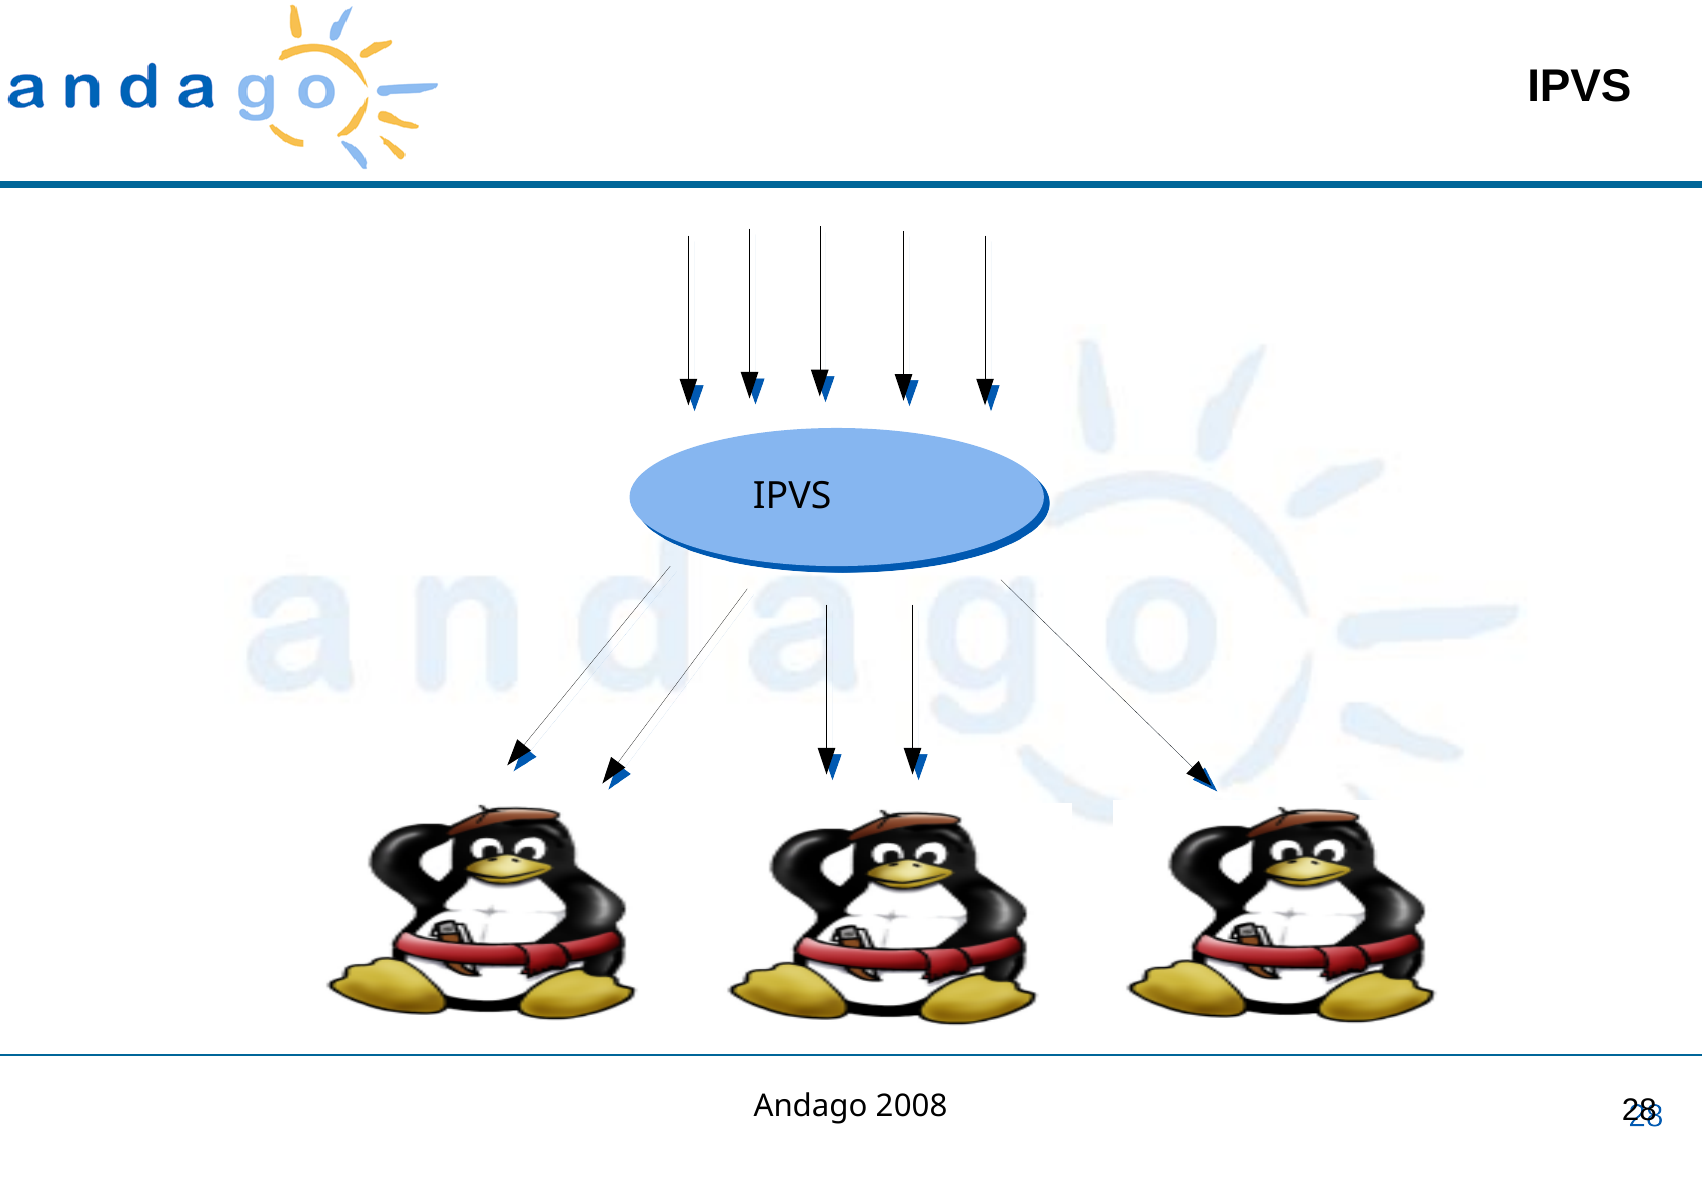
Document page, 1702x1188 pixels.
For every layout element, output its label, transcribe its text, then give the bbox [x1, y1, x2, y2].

text_box IPVS [629, 427, 1044, 567]
picture [224, 324, 1538, 1033]
title IPVS [255, 0, 1702, 188]
picture [0, 0, 255, 175]
